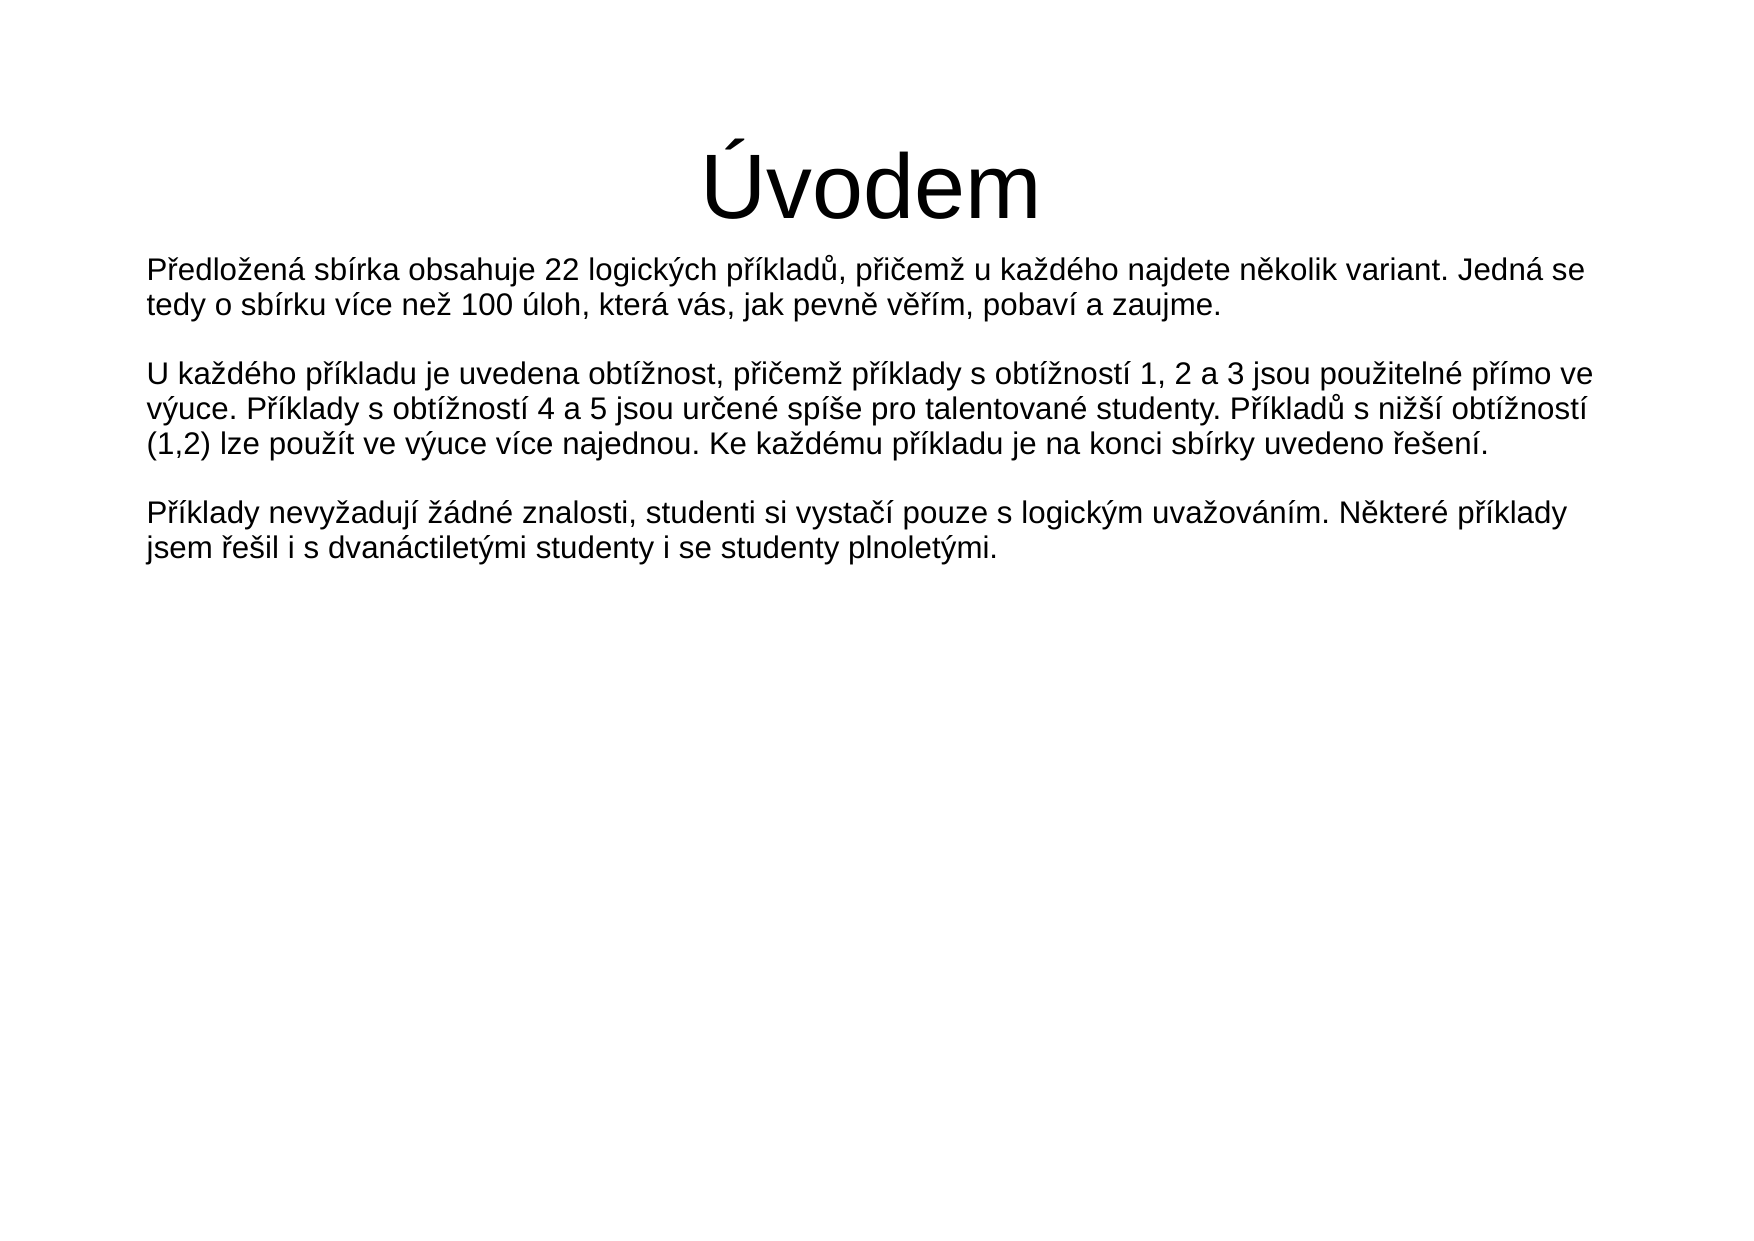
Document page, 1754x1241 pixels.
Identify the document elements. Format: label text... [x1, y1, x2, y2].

subtitle Předložená sbírka obsahuje 22 logických příkladů, přičemž u každého najdete několik variant. Jedná se tedy o sbírku více než 100 úloh, která vás, jak pevně věřím, pobaví a zaujme. U každého příkladu je uvedena obtížnost, přičemž příklady s obtížností 1, 2 a 3 jsou použitelné přímo ve výuce. Příklady s obtížností 4 a 5 jsou určené spíše pro talentované studenty. Příkladů s nižší obtížností (1,2) lze použít ve výuce více najednou. Ke každému příkladu je na konci sbírky uvedeno řešení. Příklady nevyžadují žádné znalosti, studenti si vystačí pouze s logickým uvažováním. Některé příklady jsem řešil i s dvanáctiletými studenty i se studenty plnoletými. [146, 252, 1619, 635]
title Úvodem [135, 93, 1608, 281]
